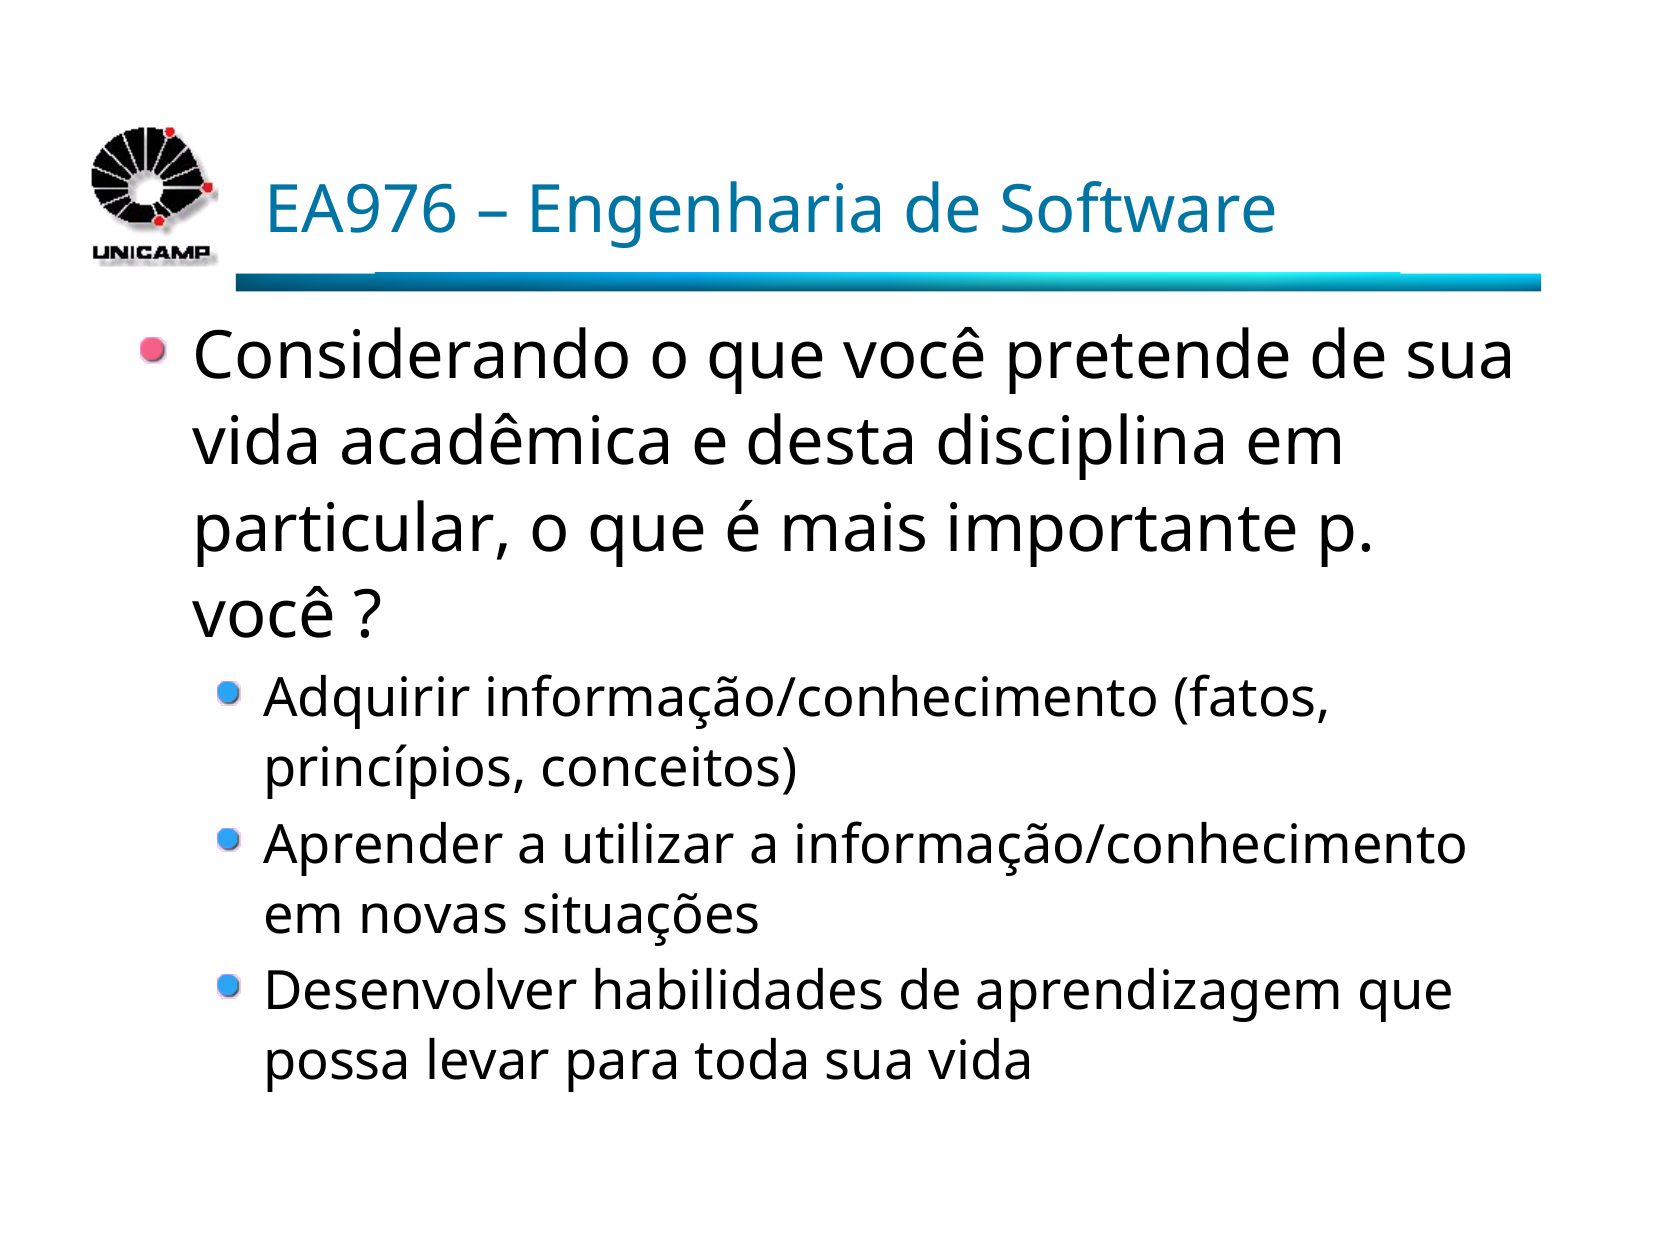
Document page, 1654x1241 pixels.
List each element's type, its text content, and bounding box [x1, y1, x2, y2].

list Considerando o que você pretende de sua vida acadêmica e desta disciplina em particular, o que é mais importante p. você ? Adquirir informação/conhecimento (fatos, princípios, conceitos) Aprender a utilizar a informação/conhecimento em novas situações Desenvolver habilidades de aprendizagem que possa levar para toda sua vida [121, 309, 1534, 1182]
picture [125, 272, 1654, 295]
title EA976 – Engenharia de Software [264, 42, 1534, 250]
